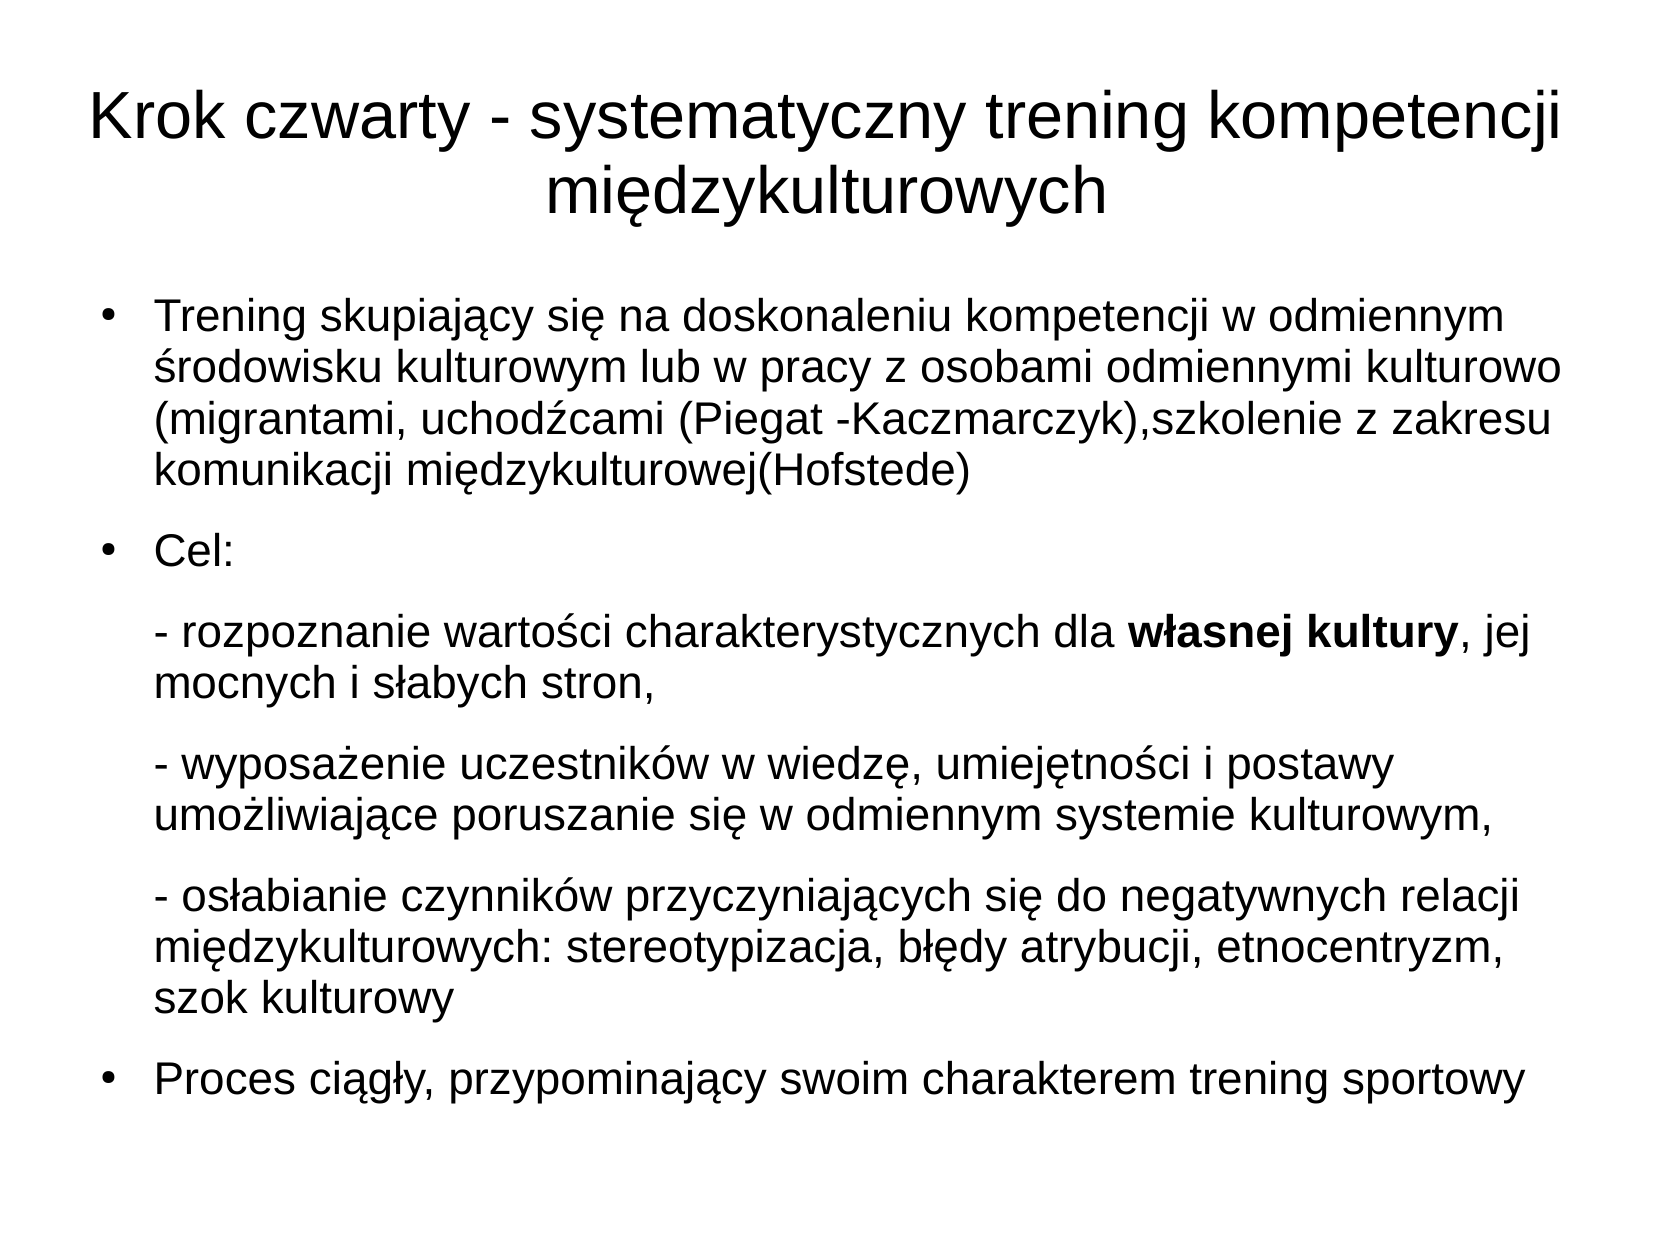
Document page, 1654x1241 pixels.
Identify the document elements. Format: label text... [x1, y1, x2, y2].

list Trening skupiający się na doskonaleniu kompetencji w odmiennym środowisku kulturowym lub w pracy z osobami odmiennymi kulturowo (migrantami, uchodźcami (Piegat -Kaczmarczyk),szkolenie z zakresu komunikacji międzykulturowej(Hofstede) Cel: - rozpoznanie wartości charakterystycznych dla własnej kultury, jej mocnych i słabych stron, - wyposażenie uczestników w wiedzę, umiejętności i postawy umożliwiające poruszanie się w odmiennym systemie kulturowym, - osłabianie czynników przyczyniających się do negatywnych relacji międzykulturowych: stereotypizacja, błędy atrybucji, etnocentryzm, szok kulturowy Proces ciągły, przypominający swoim charakterem trening sportowy [82, 290, 1571, 1109]
title Krok czwarty - systematyczny trening kompetencji międzykulturowych [82, 49, 1571, 257]
